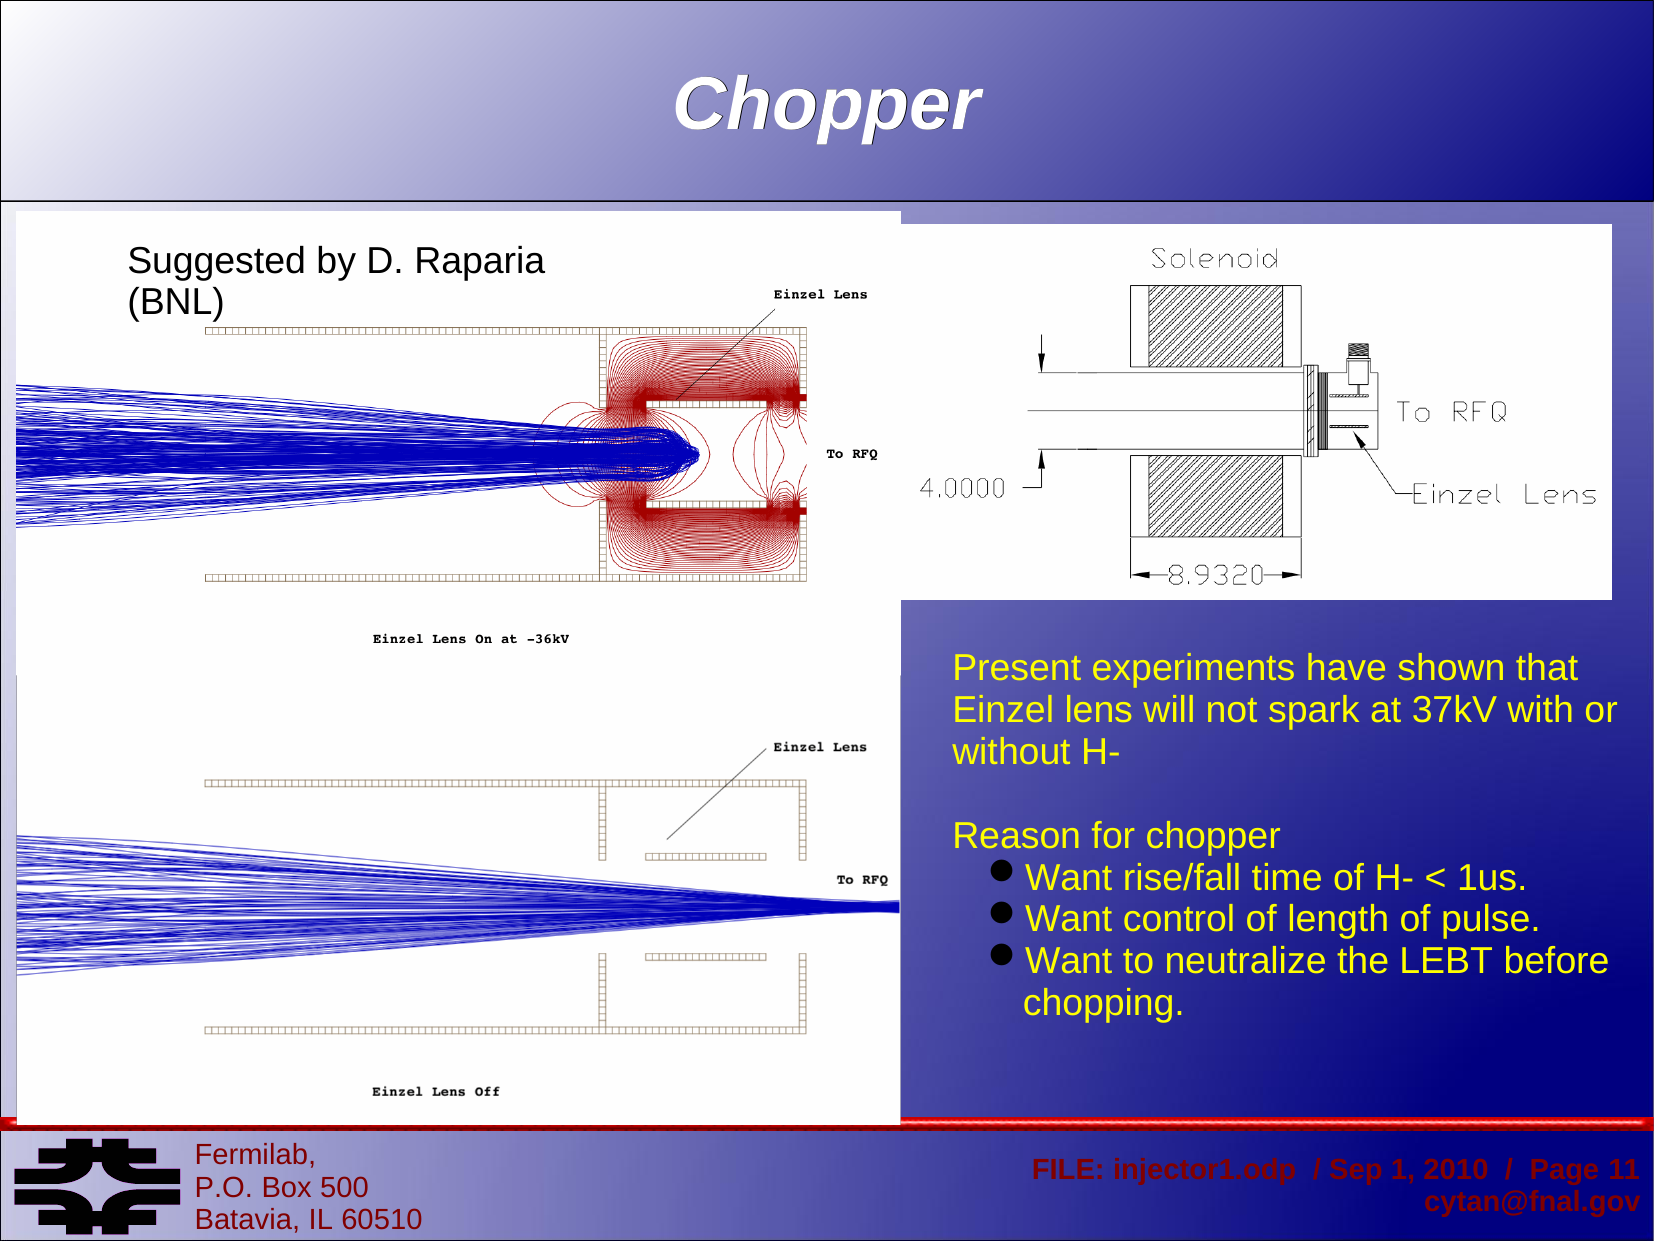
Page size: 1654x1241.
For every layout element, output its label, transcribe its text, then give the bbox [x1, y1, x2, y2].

title Chopper [0, 7, 1654, 197]
text_box Present experiments have shown that Einzel lens will not spark at 37kV with or without H- Reason for chopper Want rise/fall time of H- < 1us. Want control of length of pulse. Want to neutralize the LEBT before chopping. [937, 637, 1650, 1051]
text_box Suggested by D. Raparia (BNL) [112, 229, 563, 329]
picture [0, 202, 1654, 1241]
